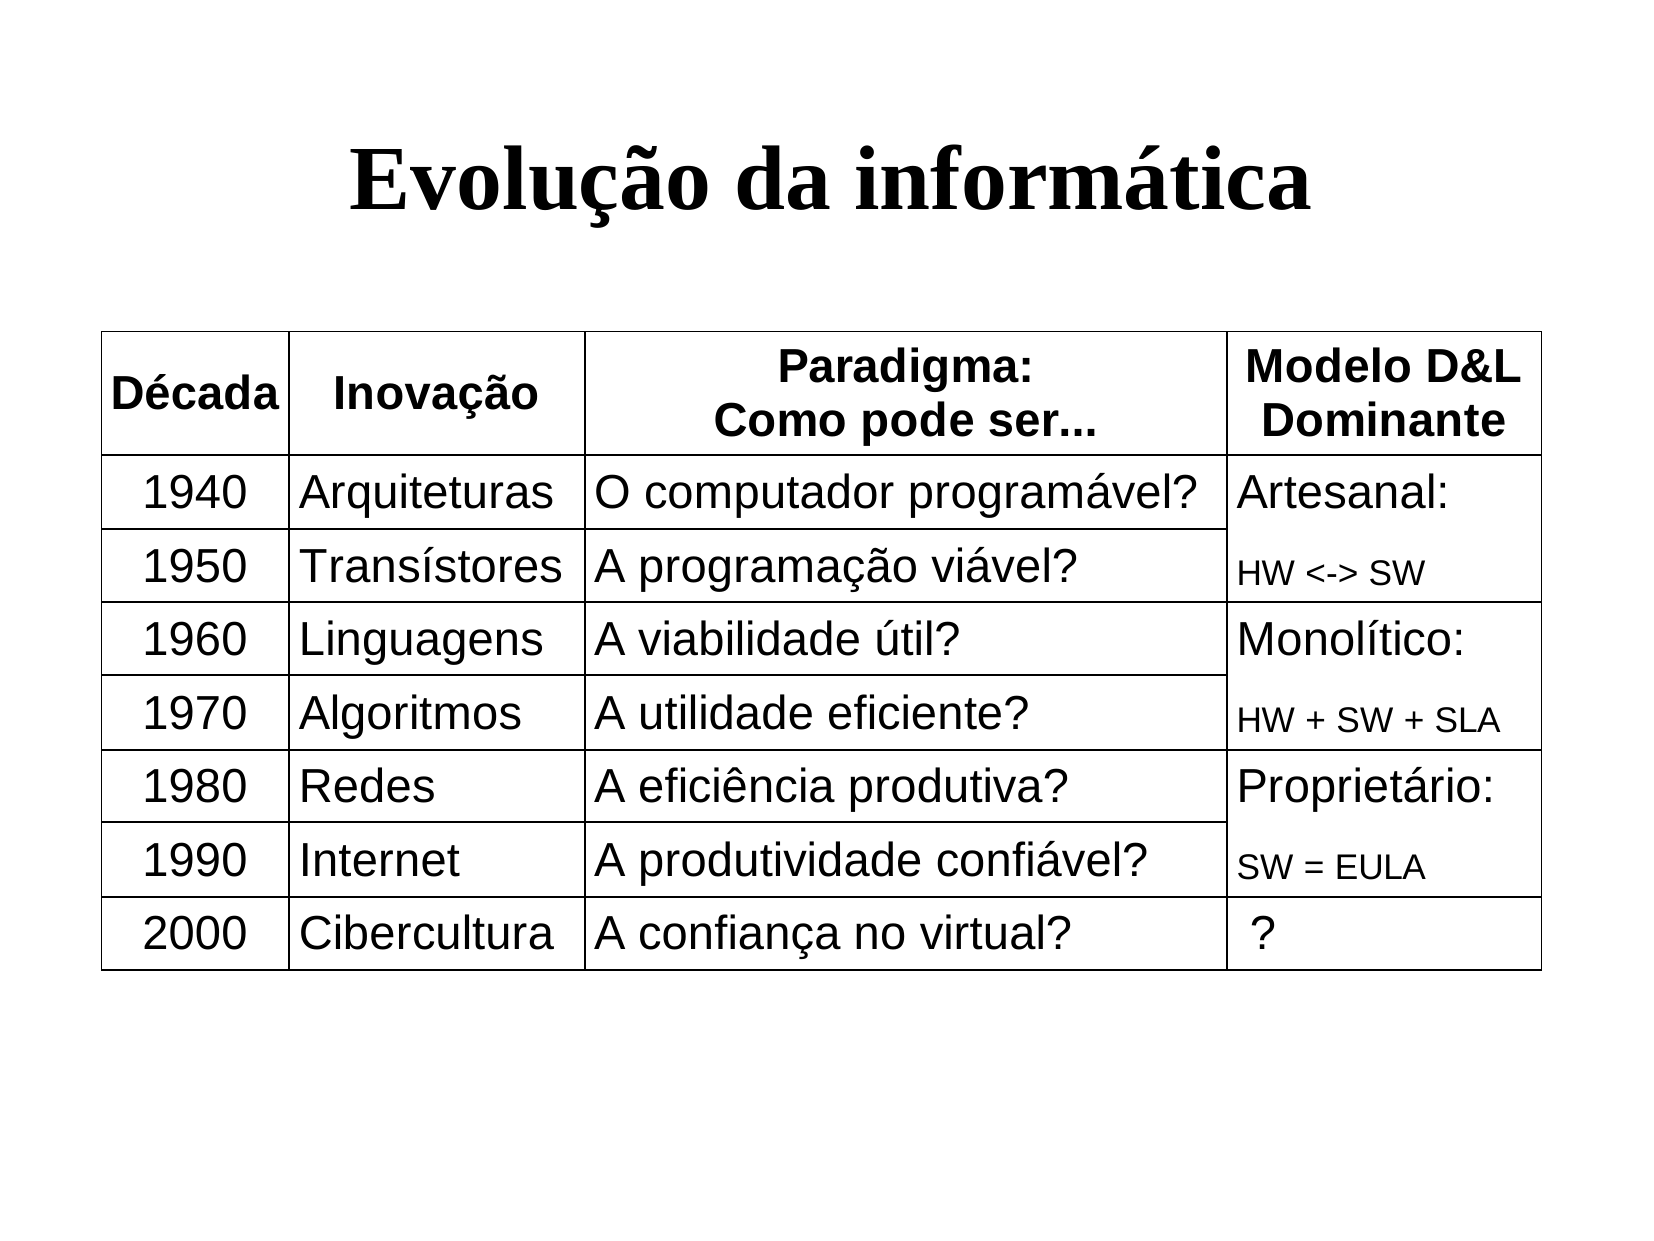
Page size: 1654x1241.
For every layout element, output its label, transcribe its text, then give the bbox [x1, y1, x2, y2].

chart [101, 331, 1543, 1074]
title Evolução da informática [140, 75, 1547, 282]
